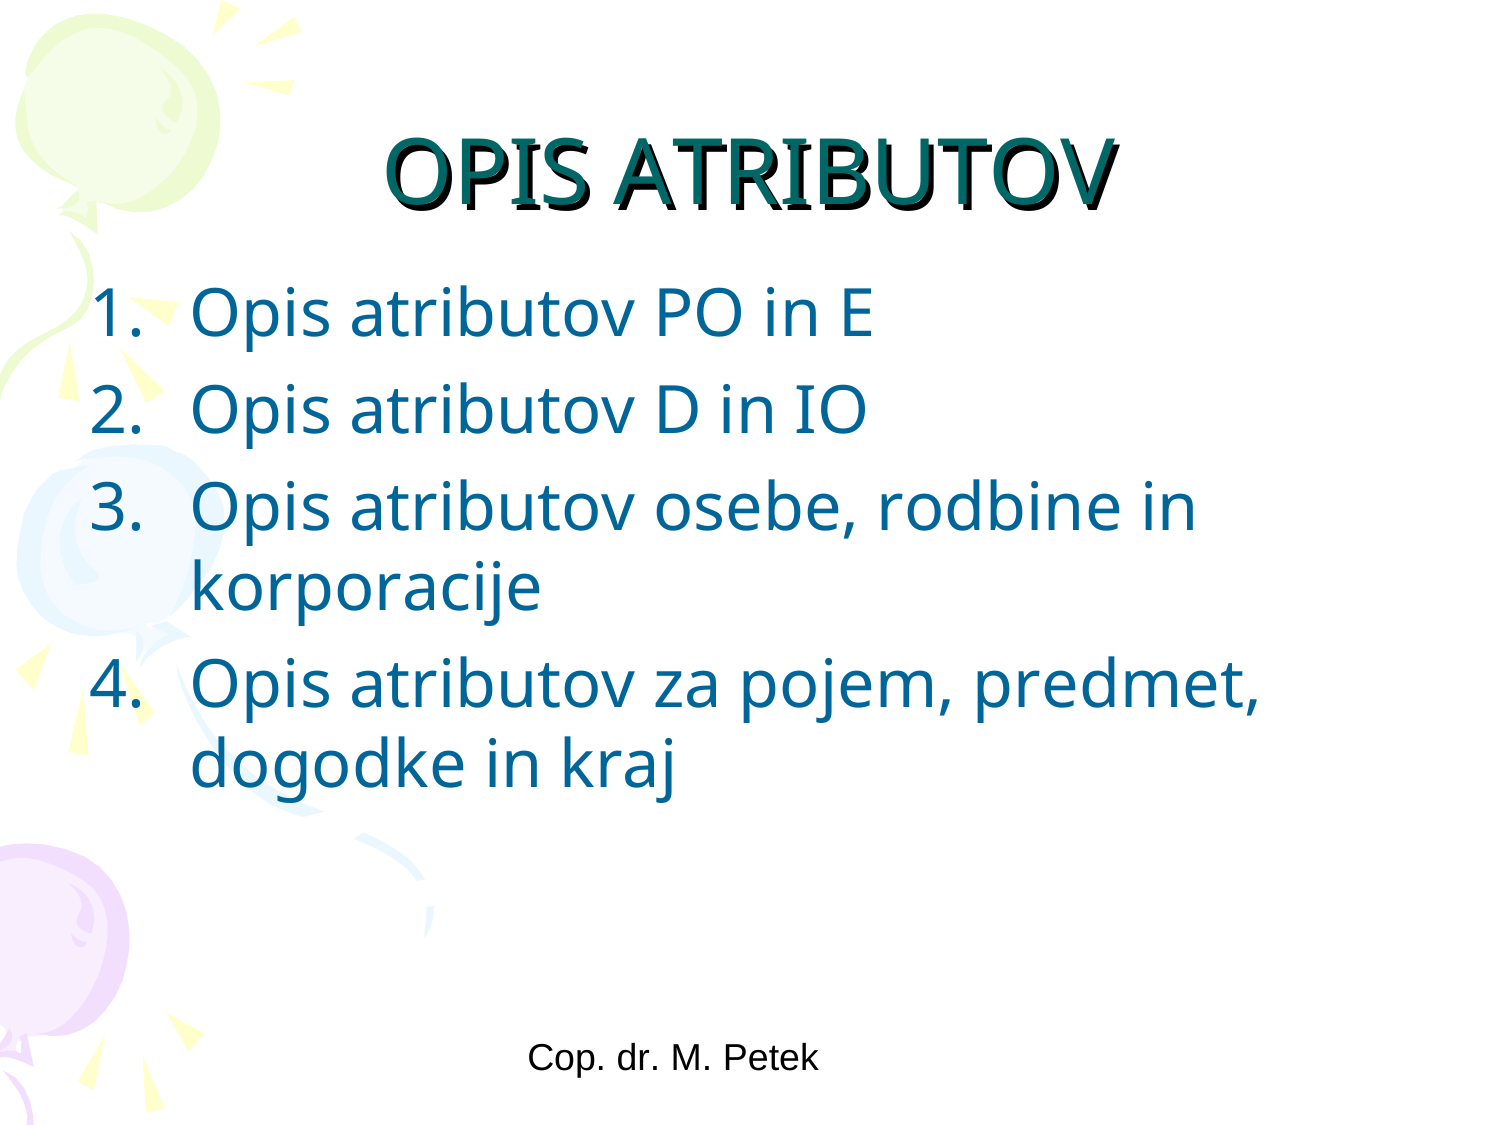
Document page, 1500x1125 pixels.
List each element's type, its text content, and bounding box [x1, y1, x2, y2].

title OPIS ATRIBUTOV [72, 16, 1426, 233]
list Opis atributov PO in E Opis atributov D in IO Opis atributov osebe, rodbine in korporacije Opis atributov za pojem, predmet, dogodke in kraj [75, 262, 1426, 994]
